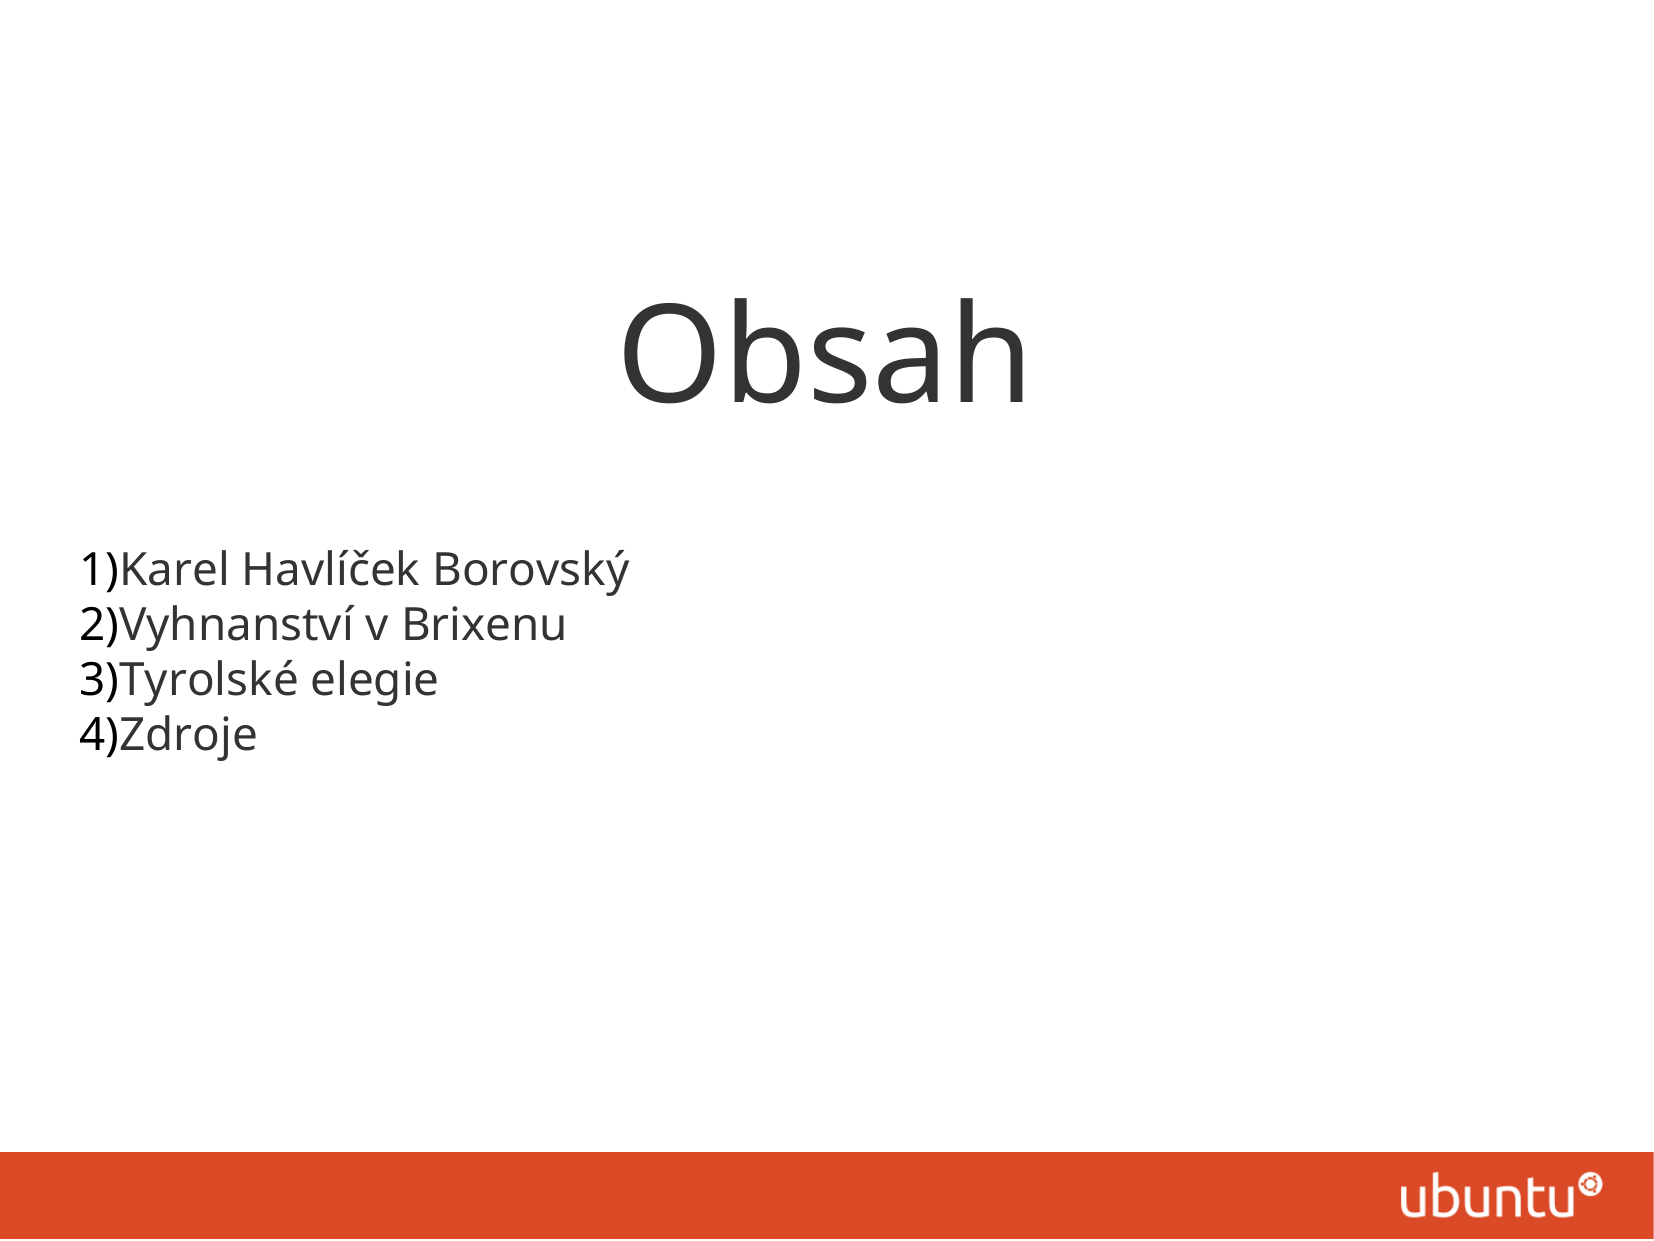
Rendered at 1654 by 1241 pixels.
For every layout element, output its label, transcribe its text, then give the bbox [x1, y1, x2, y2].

title Obsah [56, 122, 1596, 595]
list Karel Havlíček Borovský Vyhnanství v Brixenu Tyrolské elegie Zdroje [71, 531, 1583, 1034]
picture [0, 1152, 1654, 1239]
